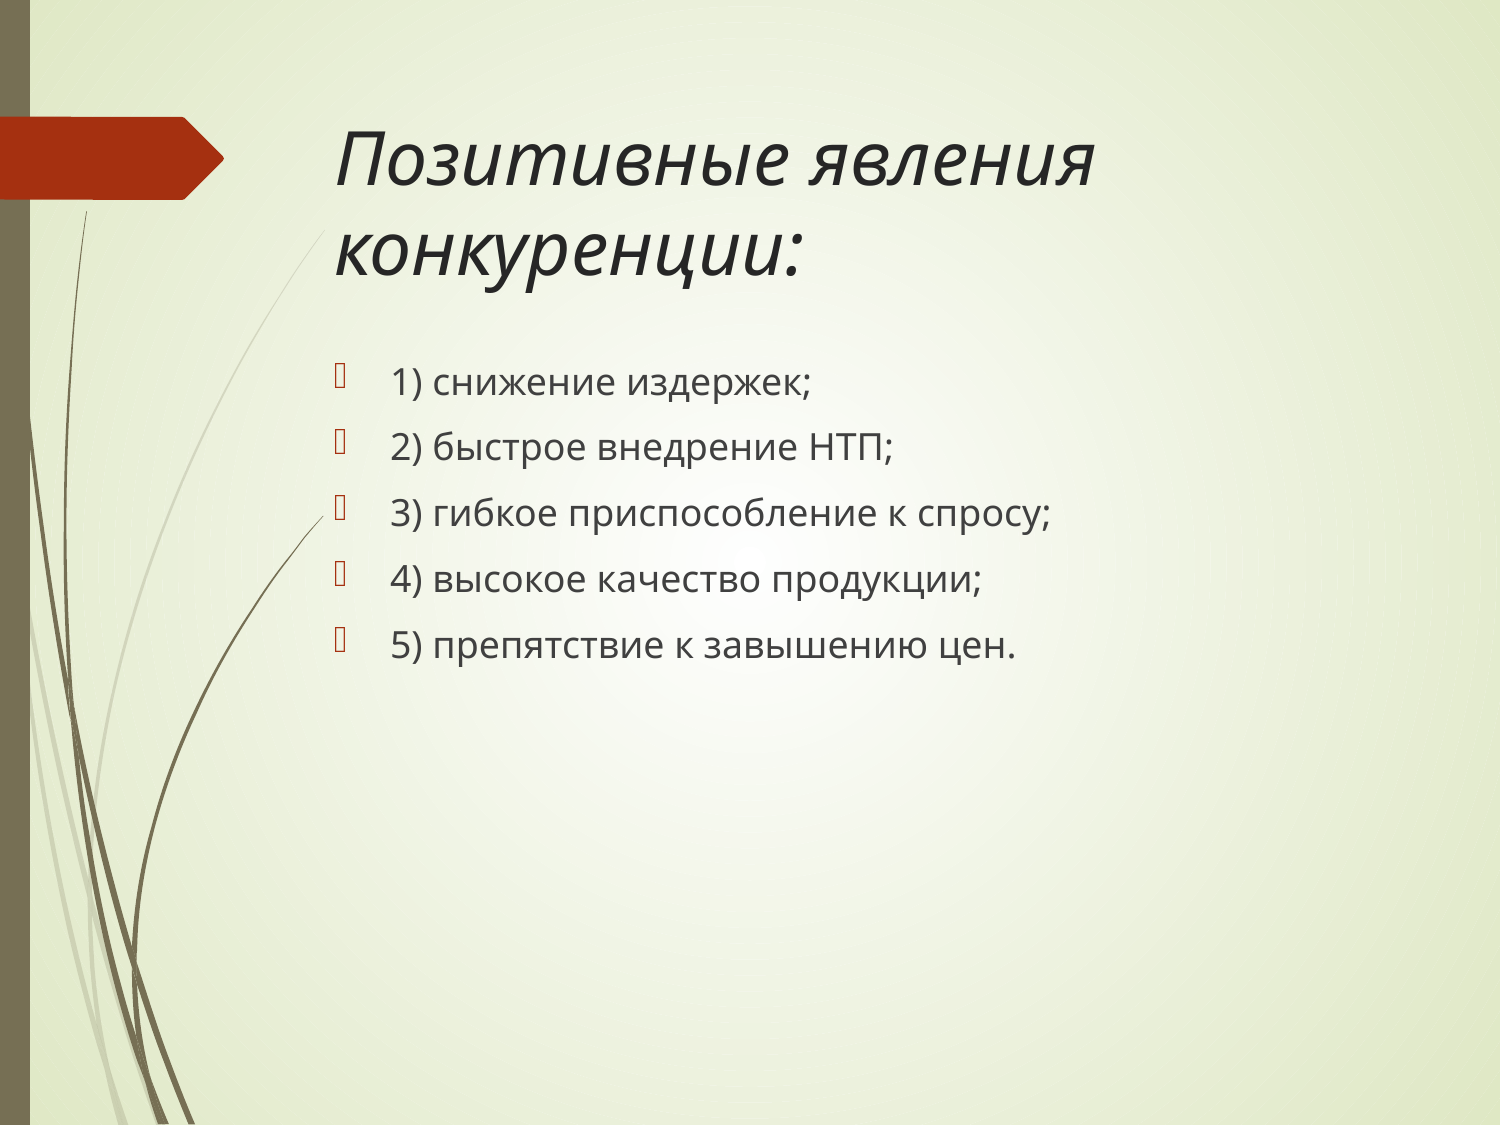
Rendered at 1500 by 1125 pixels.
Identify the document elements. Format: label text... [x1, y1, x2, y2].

title Позитивные явления конкуренции: [319, 102, 1400, 313]
list 1) снижение издержек; 2) быстрое внедрение НТП; 3) гибкое приспособление к спросу; 4) высокое качество продукции; 5) препятствие к завышению цен. [318, 350, 1401, 970]
